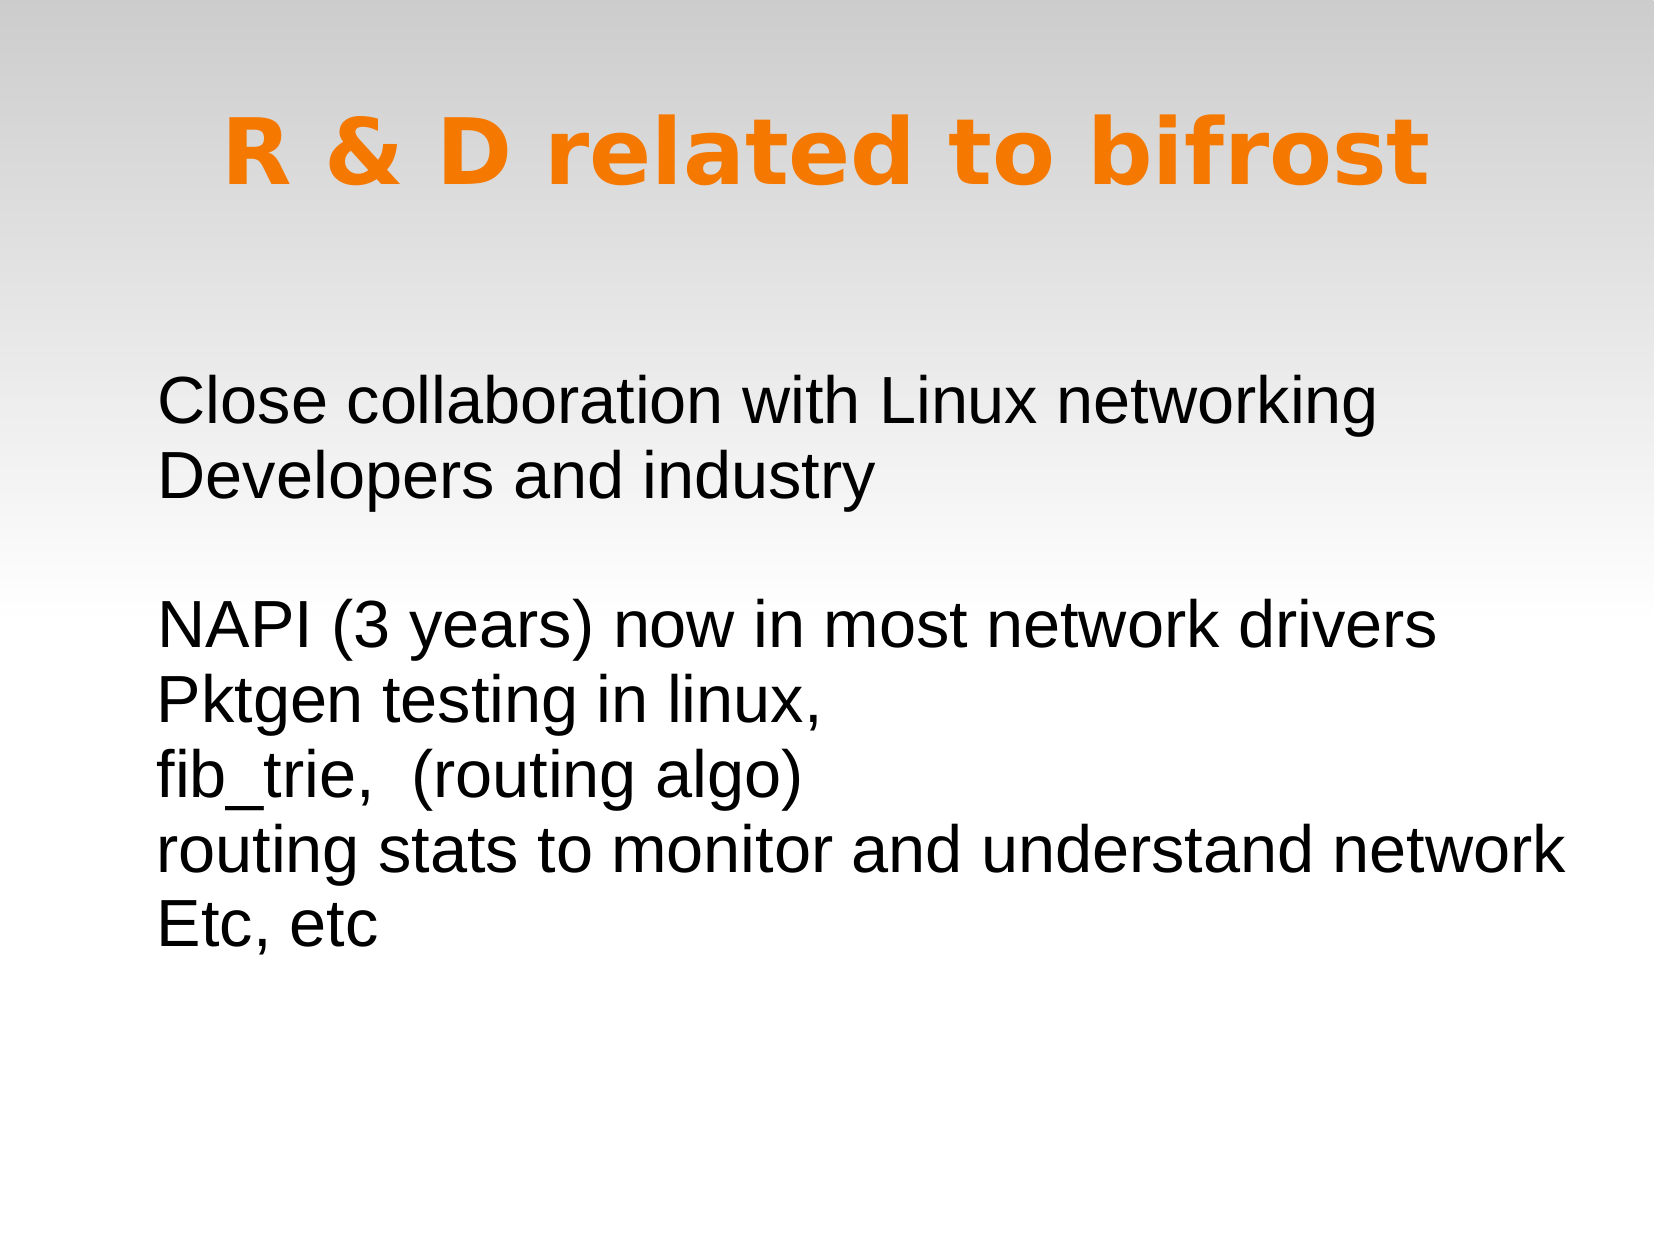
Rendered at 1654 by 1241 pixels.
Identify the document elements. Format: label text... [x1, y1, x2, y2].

subtitle Close collaboration with Linux networking Developers and industry NAPI (3 years) now in most network drivers Pktgen testing in linux, fib_trie, (routing algo) routing stats to monitor and understand network Etc, etc [82, 290, 1571, 1109]
title R & D related to bifrost [82, 49, 1571, 257]
